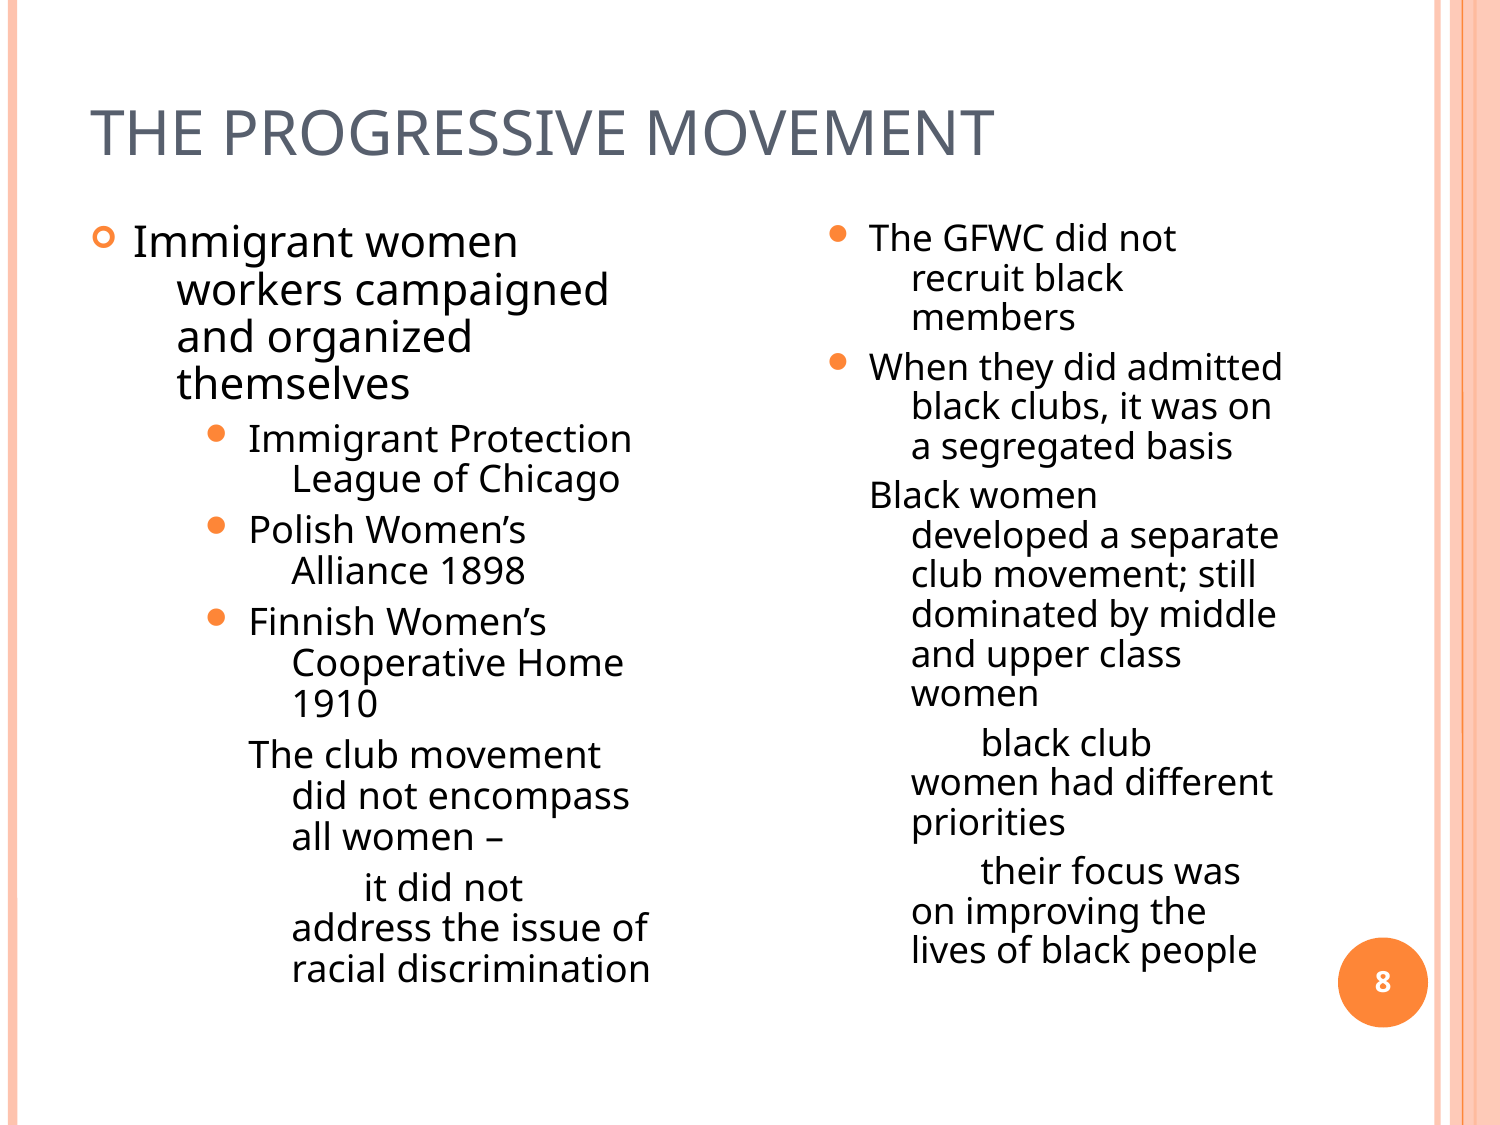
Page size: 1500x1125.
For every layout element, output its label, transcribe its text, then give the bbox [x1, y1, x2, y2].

list Immigrant women workers campaigned and organized themselves Immigrant Protection League of Chicago Polish Women’s Alliance 1898 Finnish Women’s Cooperative Home 1910 The club movement did not encompass all women – it did not address the issue of racial discrimination [75, 212, 676, 1013]
list The GFWC did not recruit black members When they did admitted black clubs, it was on a segregated basis Black women developed a separate club movement; still dominated by middle and upper class women black club women had different priorities their focus was on improving the lives of black people [700, 212, 1301, 1013]
title The Progressive Movement [75, 45, 1300, 175]
text_box 8 [1333, 940, 1434, 1027]
